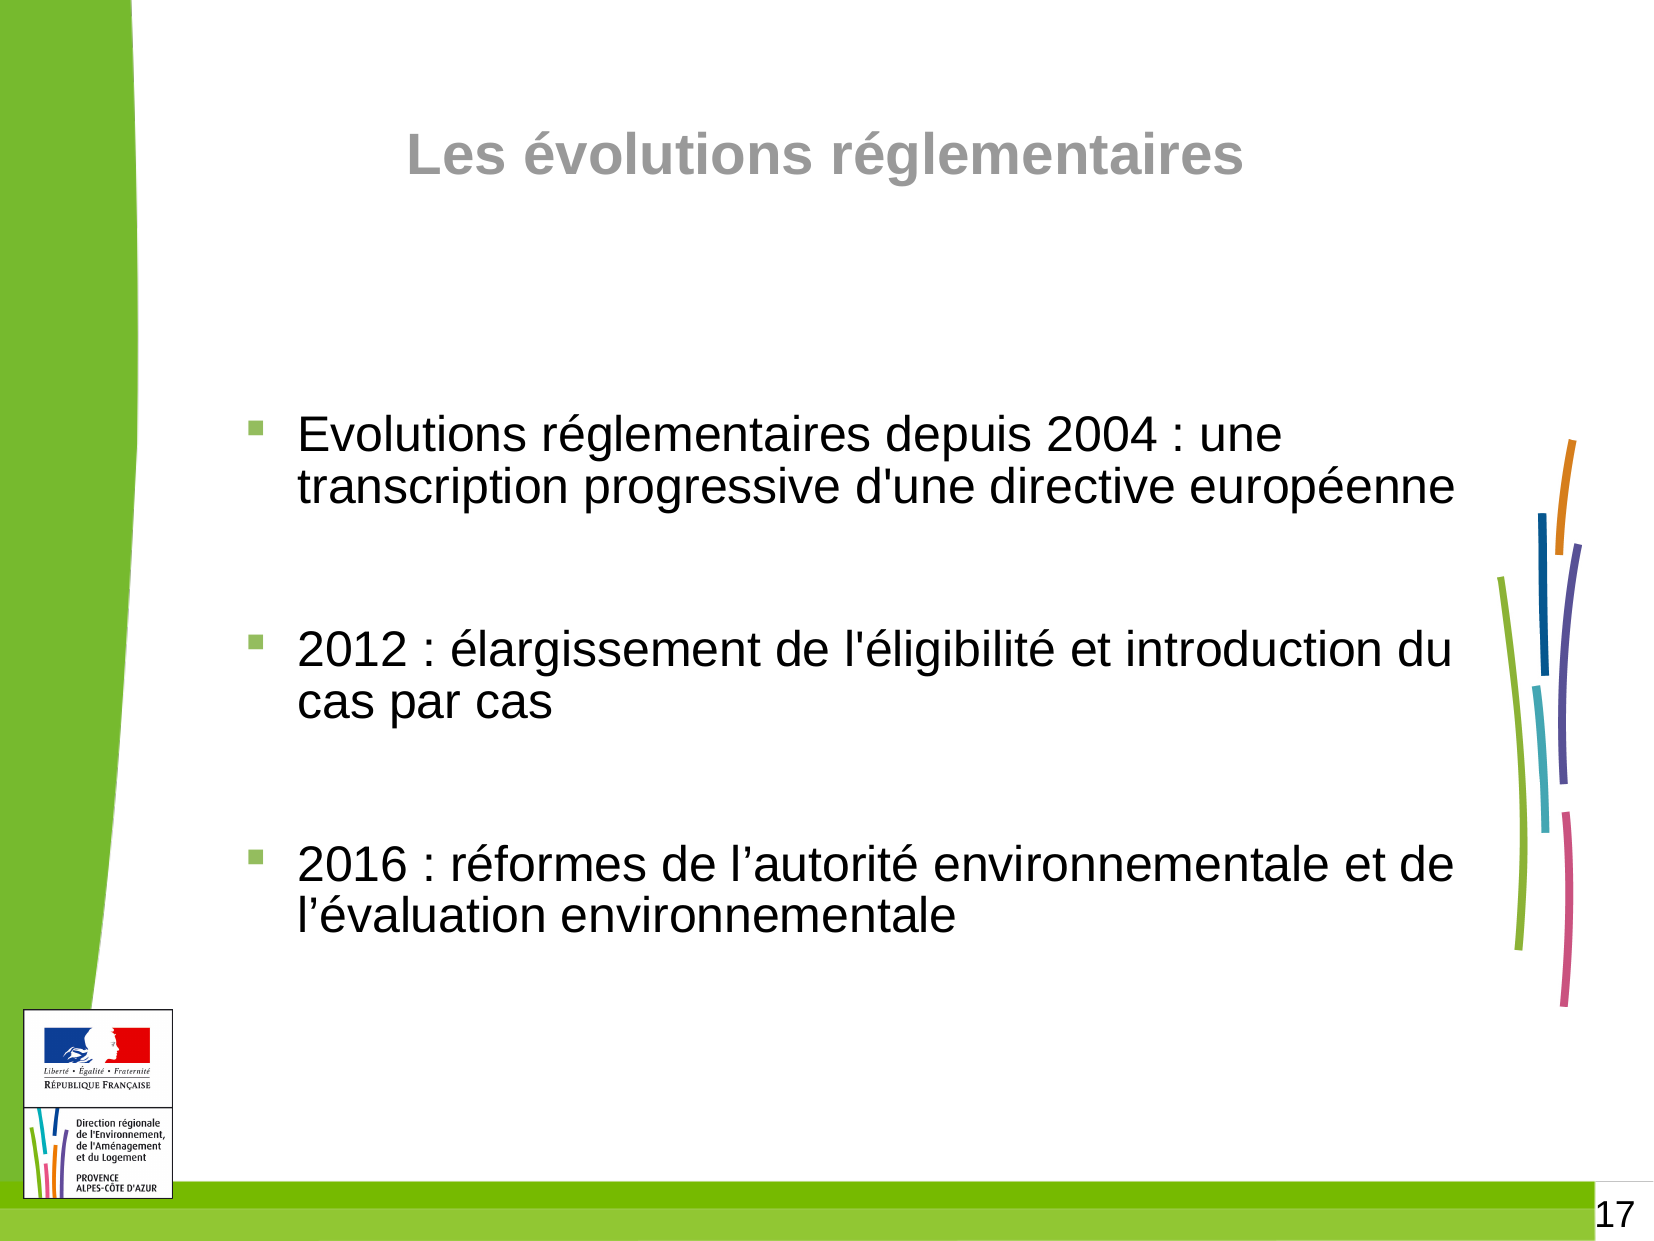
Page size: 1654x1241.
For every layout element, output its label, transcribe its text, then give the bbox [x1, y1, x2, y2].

title Les évolutions réglementaires [82, 49, 1571, 257]
picture [0, 0, 1654, 1241]
list Evolutions réglementaires depuis 2004 : une transcription progressive d'une directive européenne 2012 : élargissement de l'éligibilité et introduction du cas par cas 2016 : réformes de l’autorité environnementale et de l’évaluation environnementale [226, 259, 1506, 1063]
